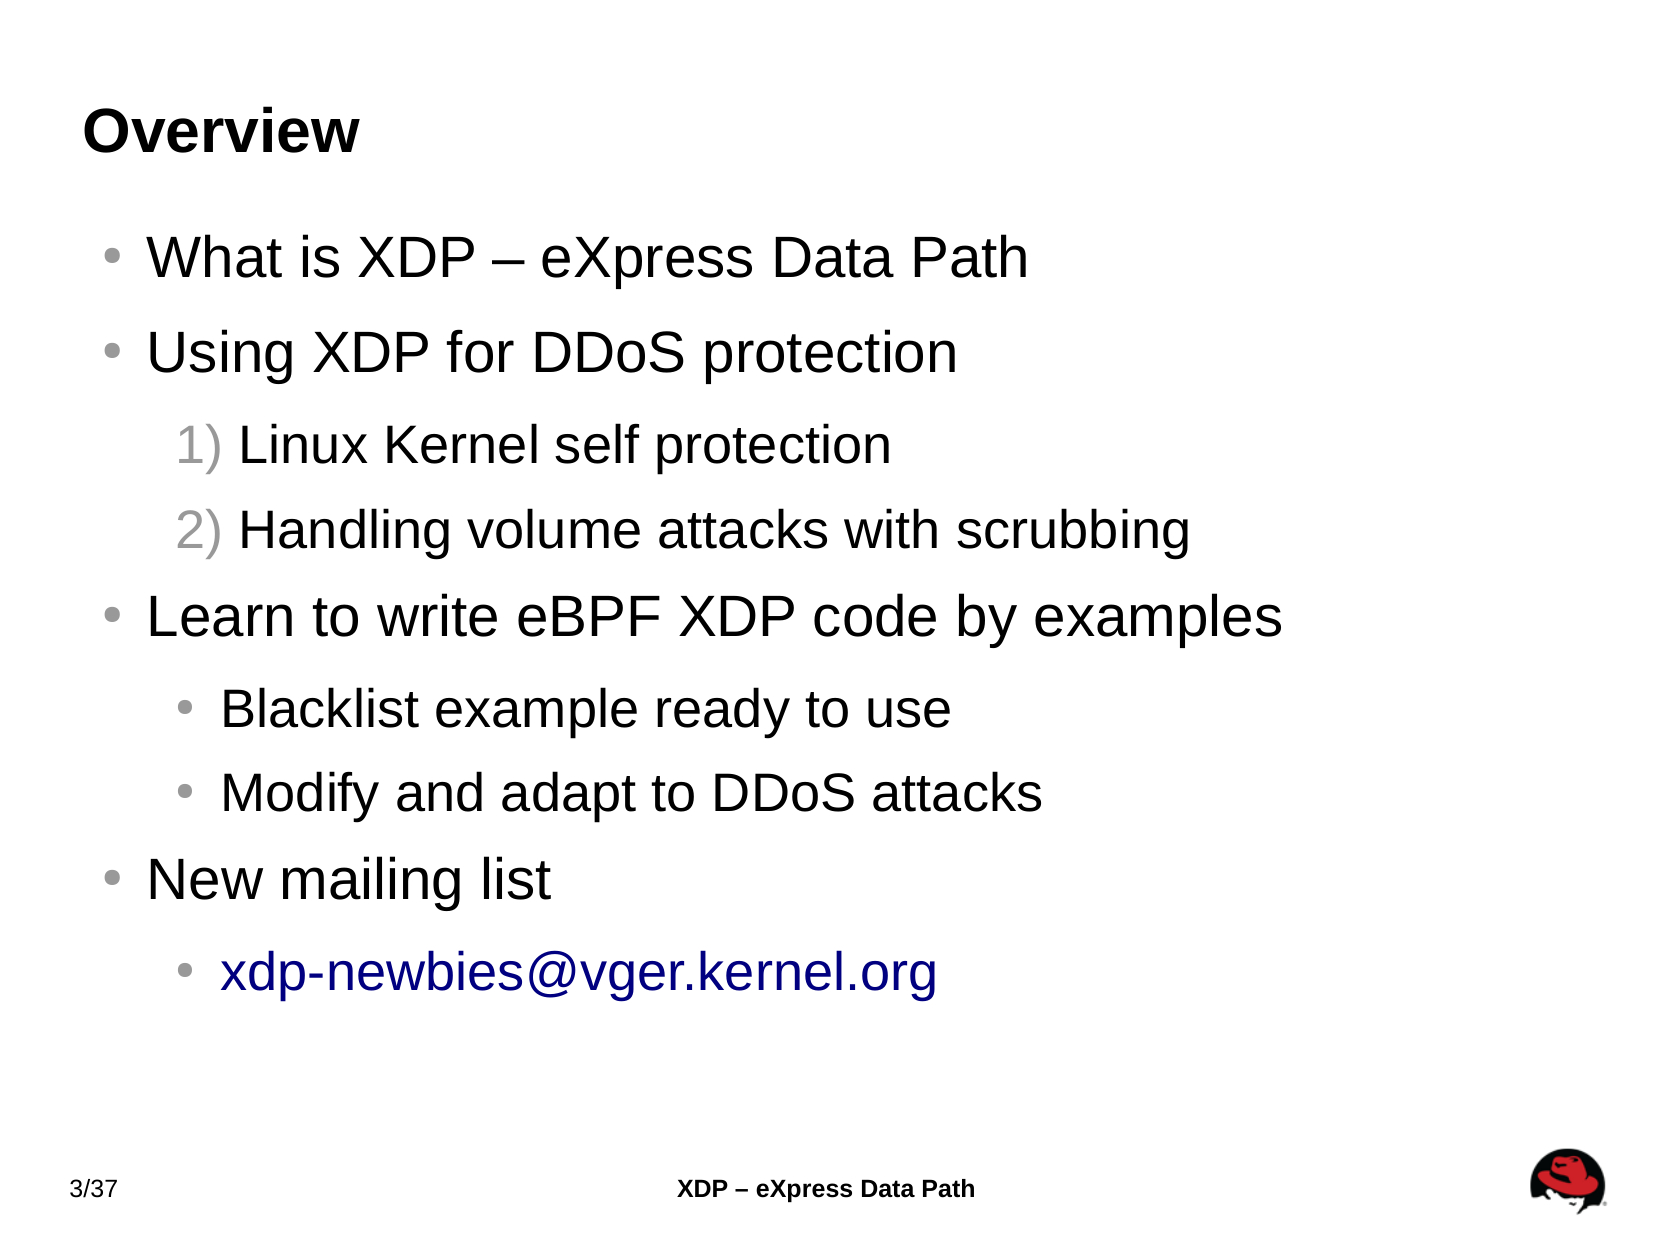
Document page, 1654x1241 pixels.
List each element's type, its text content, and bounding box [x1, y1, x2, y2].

picture [1529, 1146, 1613, 1224]
title Overview [82, 37, 1571, 226]
list What is XDP – eXpress Data Path Using XDP for DDoS protection Linux Kernel self protection Handling volume attacks with scrubbing Learn to write eBPF XDP code by examples Blacklist example ready to use Modify and adapt to DDoS attacks New mailing list xdp-newbies@vger.kernel.org [86, 225, 1576, 1116]
